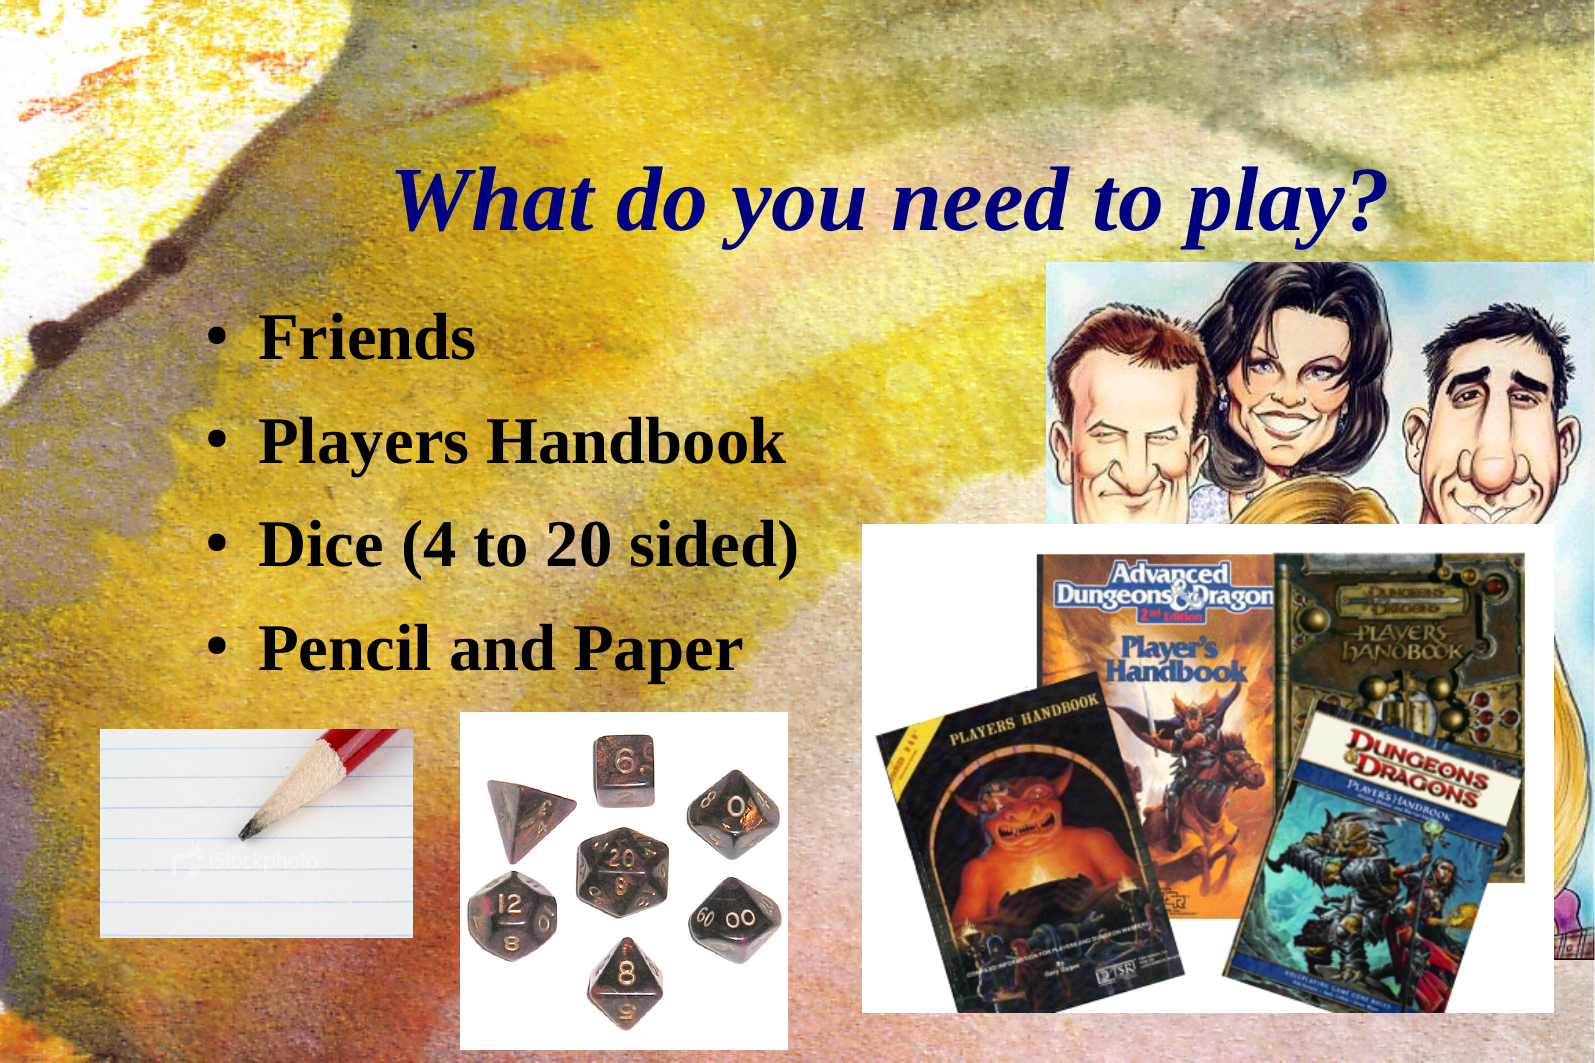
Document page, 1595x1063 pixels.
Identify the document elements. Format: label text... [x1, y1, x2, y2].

list Friends Players Handbook Dice (4 to 20 sided) Pencil and Paper [187, 300, 1046, 1013]
picture [0, 0, 1595, 1063]
title What do you need to play? [279, 111, 1504, 289]
